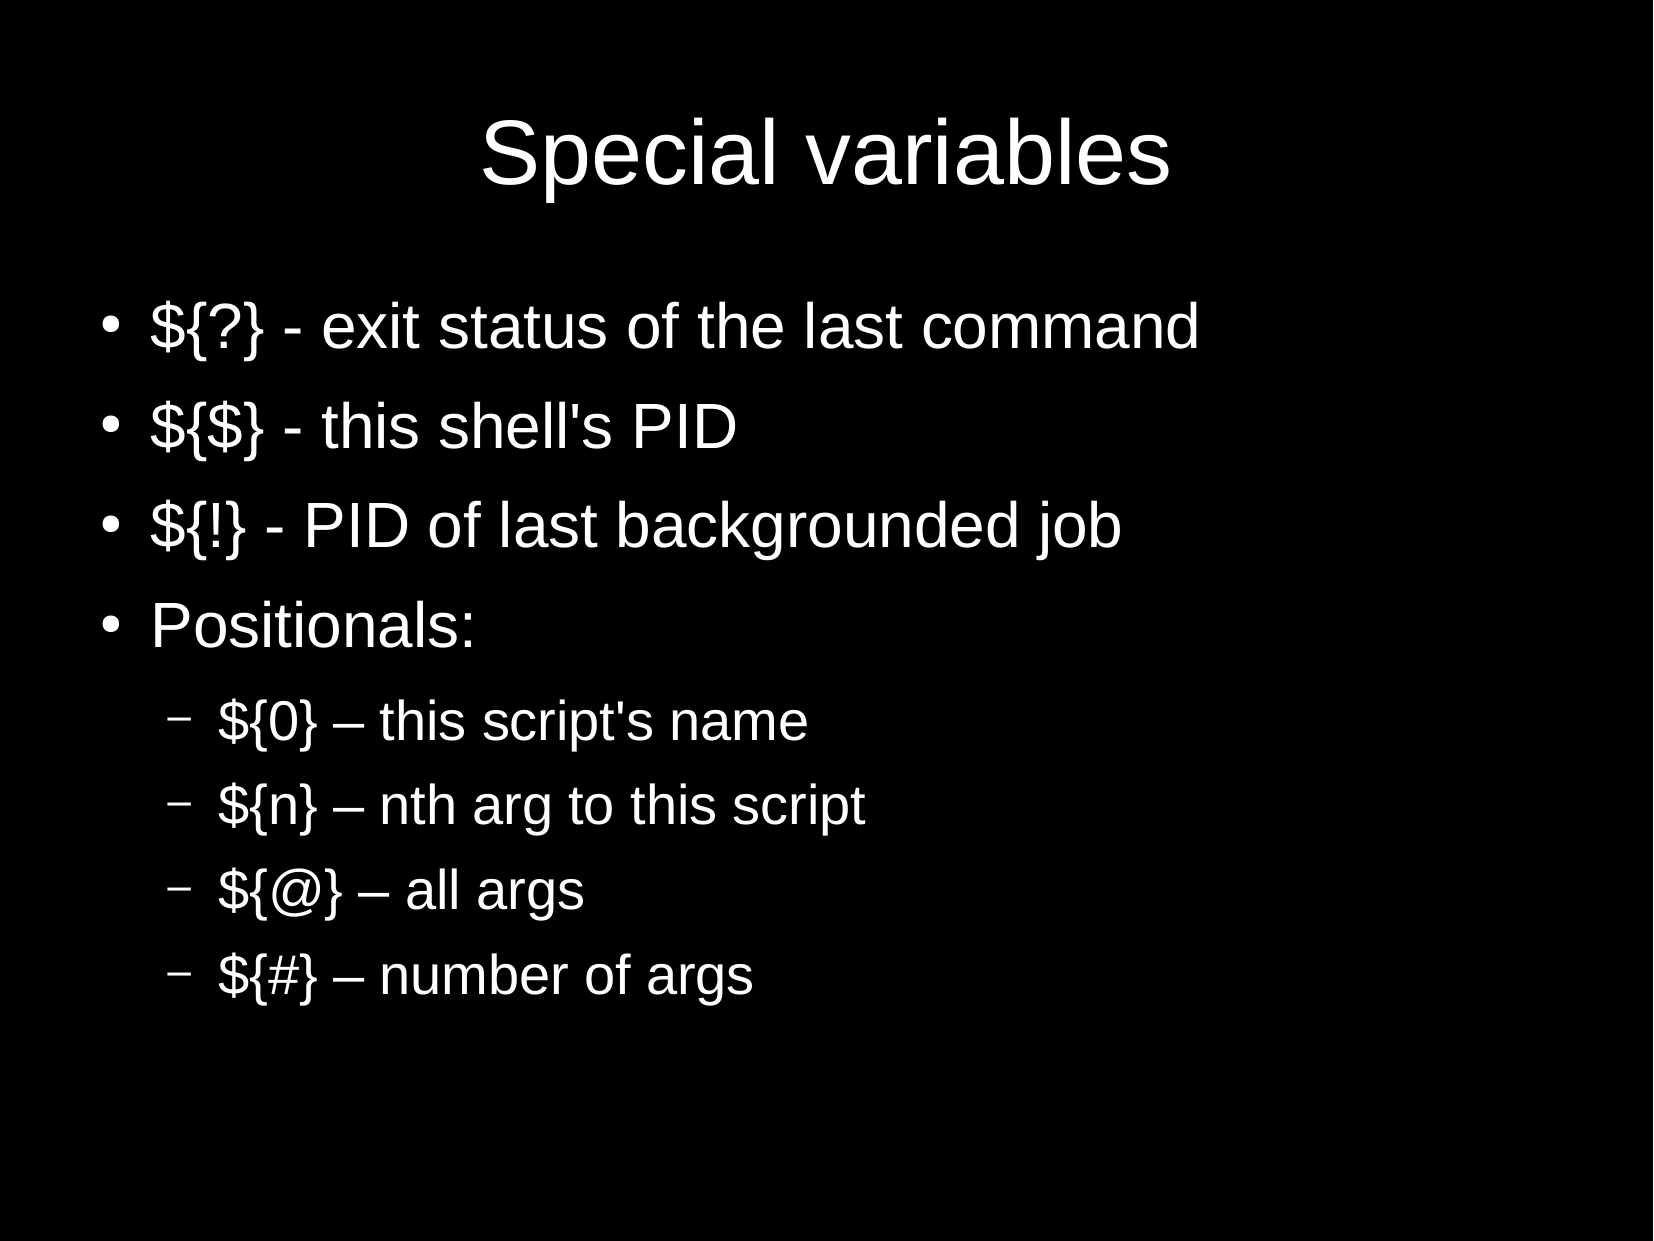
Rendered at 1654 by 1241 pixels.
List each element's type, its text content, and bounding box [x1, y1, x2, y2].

title Special variables [82, 49, 1571, 257]
list ${?} - exit status of the last command ${$} - this shell's PID ${!} - PID of last backgrounded job Positionals: ${0} – this script's name ${n} – nth arg to this script ${@} – all args ${#} – number of args [82, 290, 1538, 1010]
